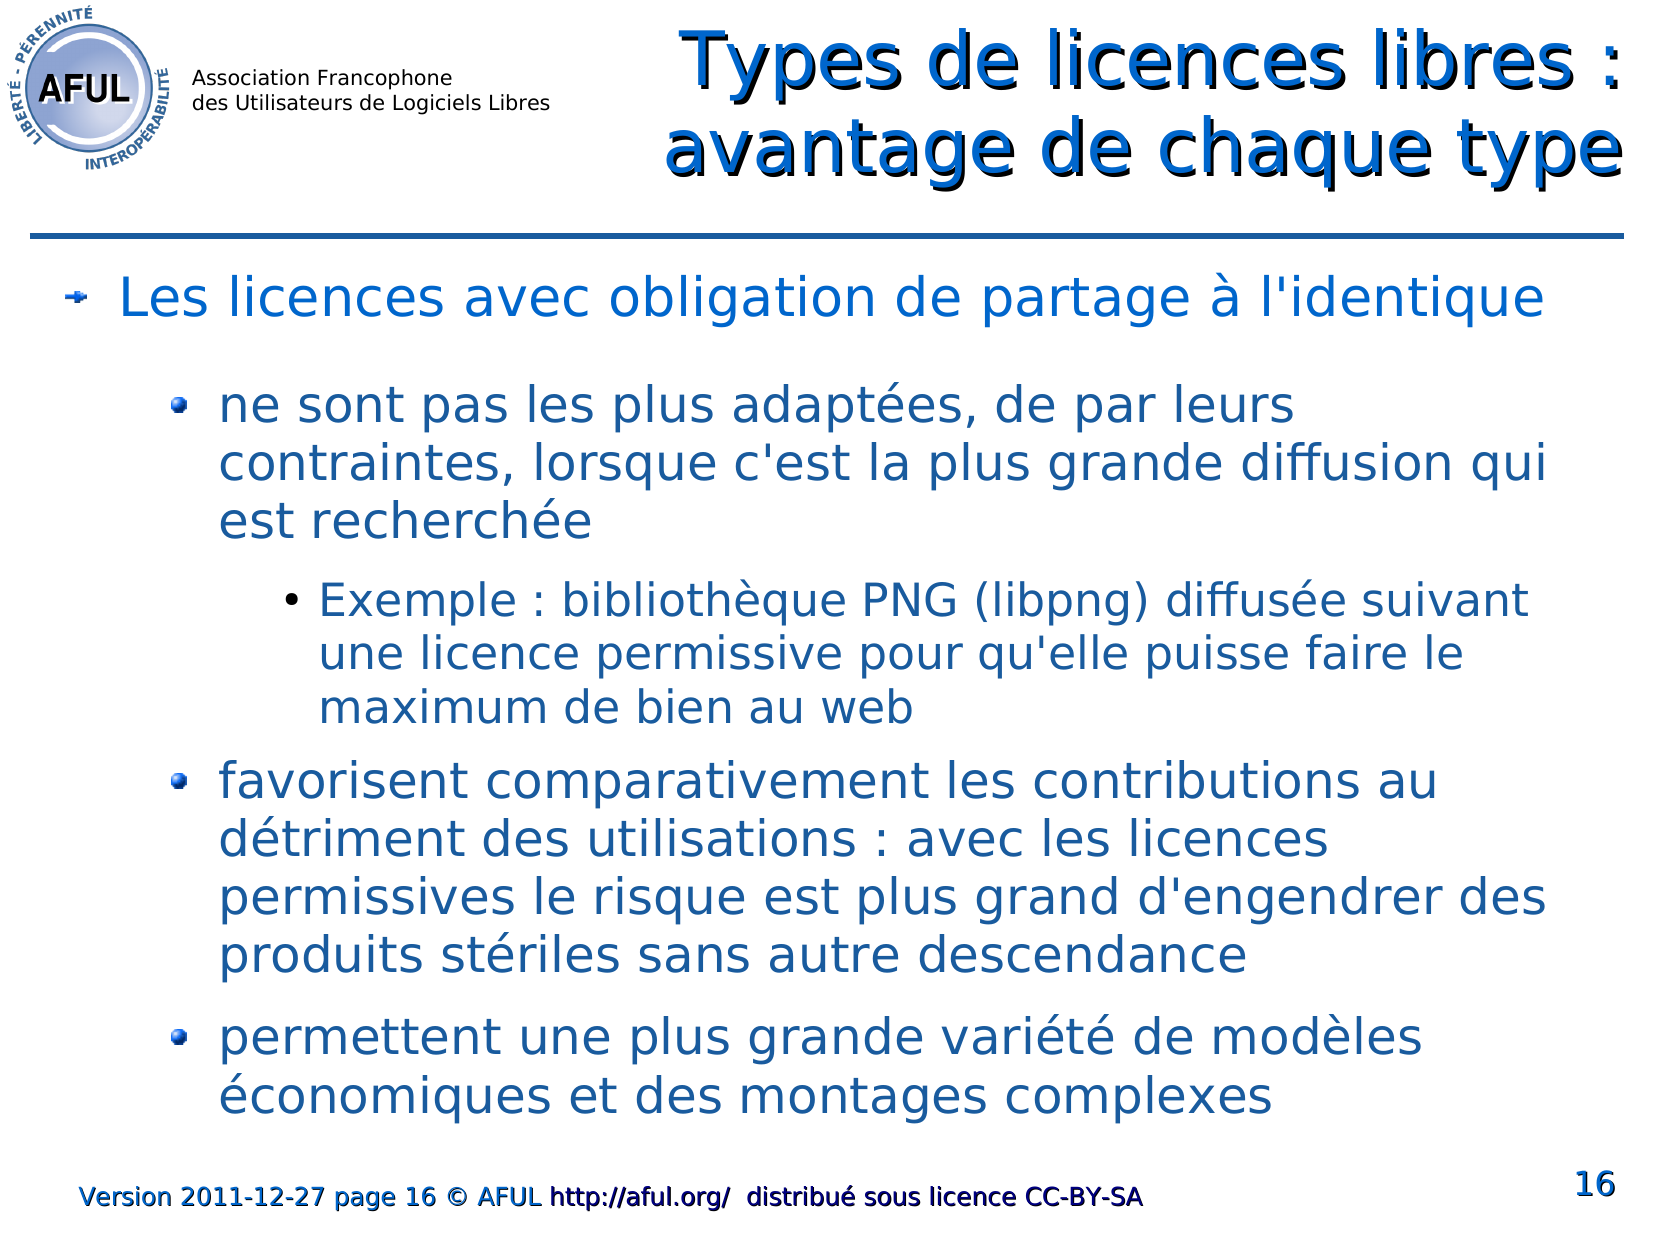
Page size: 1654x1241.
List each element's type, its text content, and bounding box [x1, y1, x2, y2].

picture [0, 0, 178, 178]
title Types de licences libres : avantage de chaque type [501, 0, 1625, 207]
list Les licences avec obligation de partage à l'identique ne sont pas les plus adaptées, de par leurs contraintes, lorsque c'est la plus grande diffusion qui est recherchée Exemple : bibliothèque PNG (libpng) diffusée suivant une licence permissive pour qu'elle puisse faire le maximum de bien au web favorisent comparativement les contributions au détriment des utilisations : avec les licences permissives le risque est plus grand d'engendrer des produits stériles sans autre descendance permettent une plus grande variété de modèles économiques et des montages complexes [47, 265, 1595, 1211]
